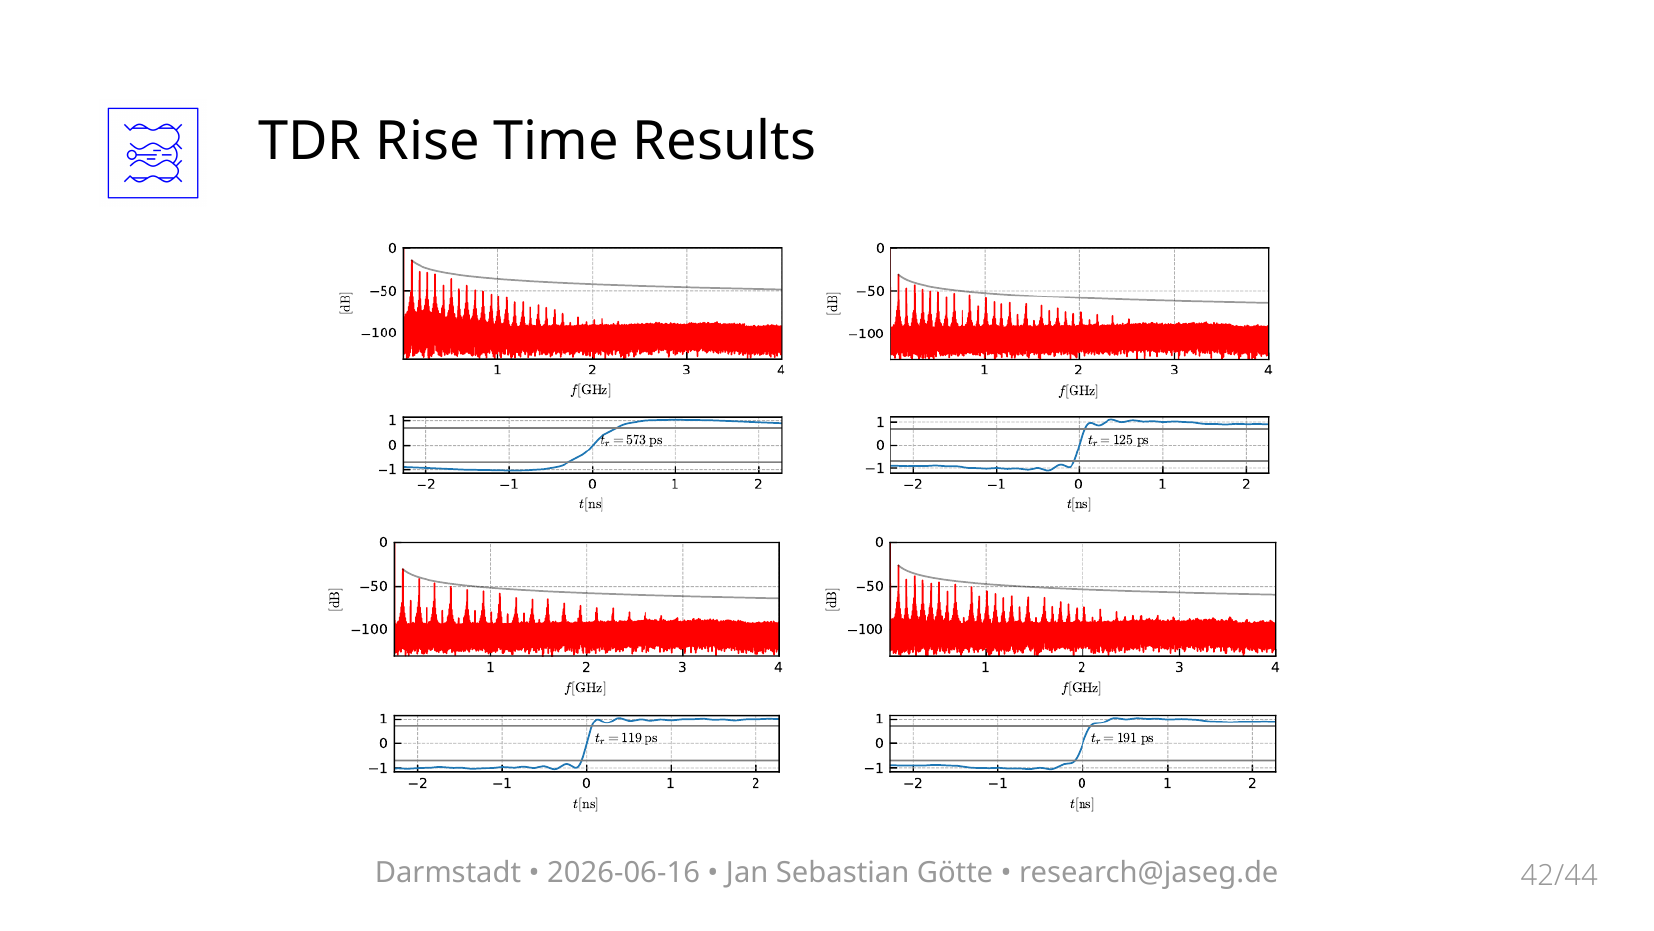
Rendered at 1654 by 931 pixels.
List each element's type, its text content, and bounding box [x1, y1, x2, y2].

picture [99, 99, 207, 207]
text_box TDR Rise Time Results [243, 93, 1543, 212]
picture [313, 220, 1301, 823]
